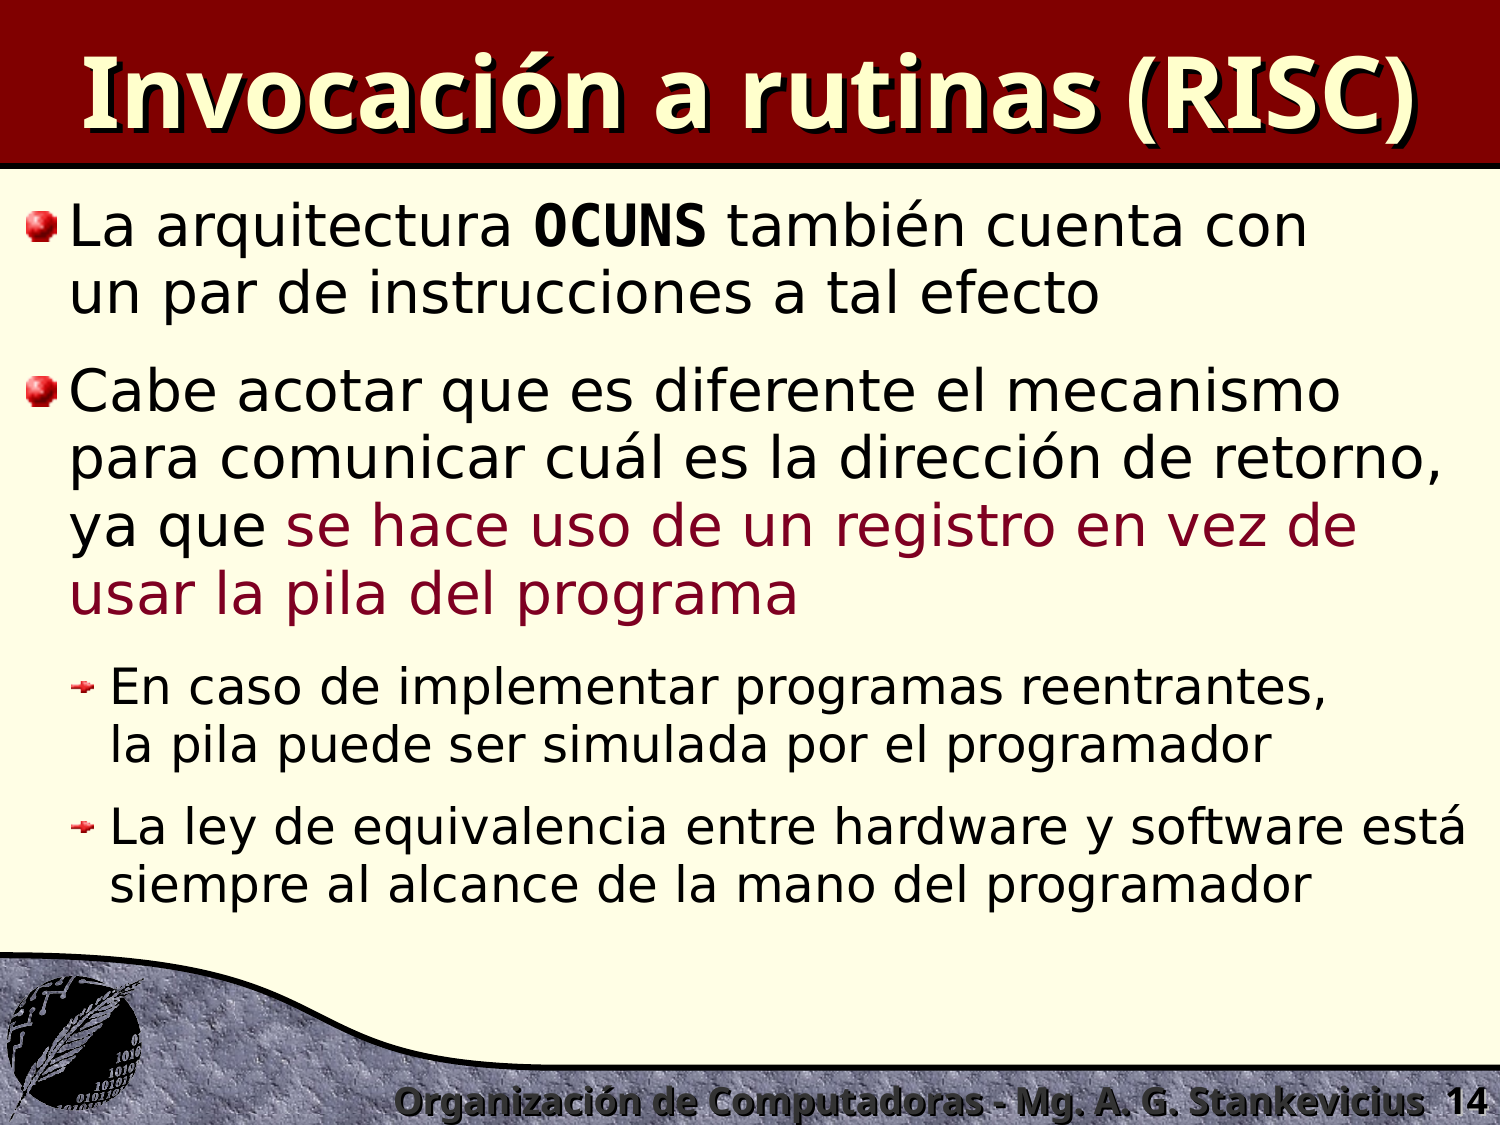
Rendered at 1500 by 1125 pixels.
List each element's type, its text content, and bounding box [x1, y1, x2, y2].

picture [448, 1100, 455, 1110]
picture [802, 1100, 806, 1110]
picture [0, 959, 1500, 1125]
picture [1058, 1100, 1065, 1110]
list La arquitectura OCUNS también cuenta con un par de instrucciones a tal efecto Cabe acotar que es diferente el mecanismo para comunicar cuál es la dirección de retorno, ya que se hace uso de un registro en vez de usar la pila del programa En caso de implementar programas reentrantes, la pila puede ser simulada por el programador La ley de equivalencia entre hardware y software está siempre al alcance de la mano del programador [11, 192, 1486, 915]
title Invocación a rutinas (RISC) [15, 5, 1485, 160]
